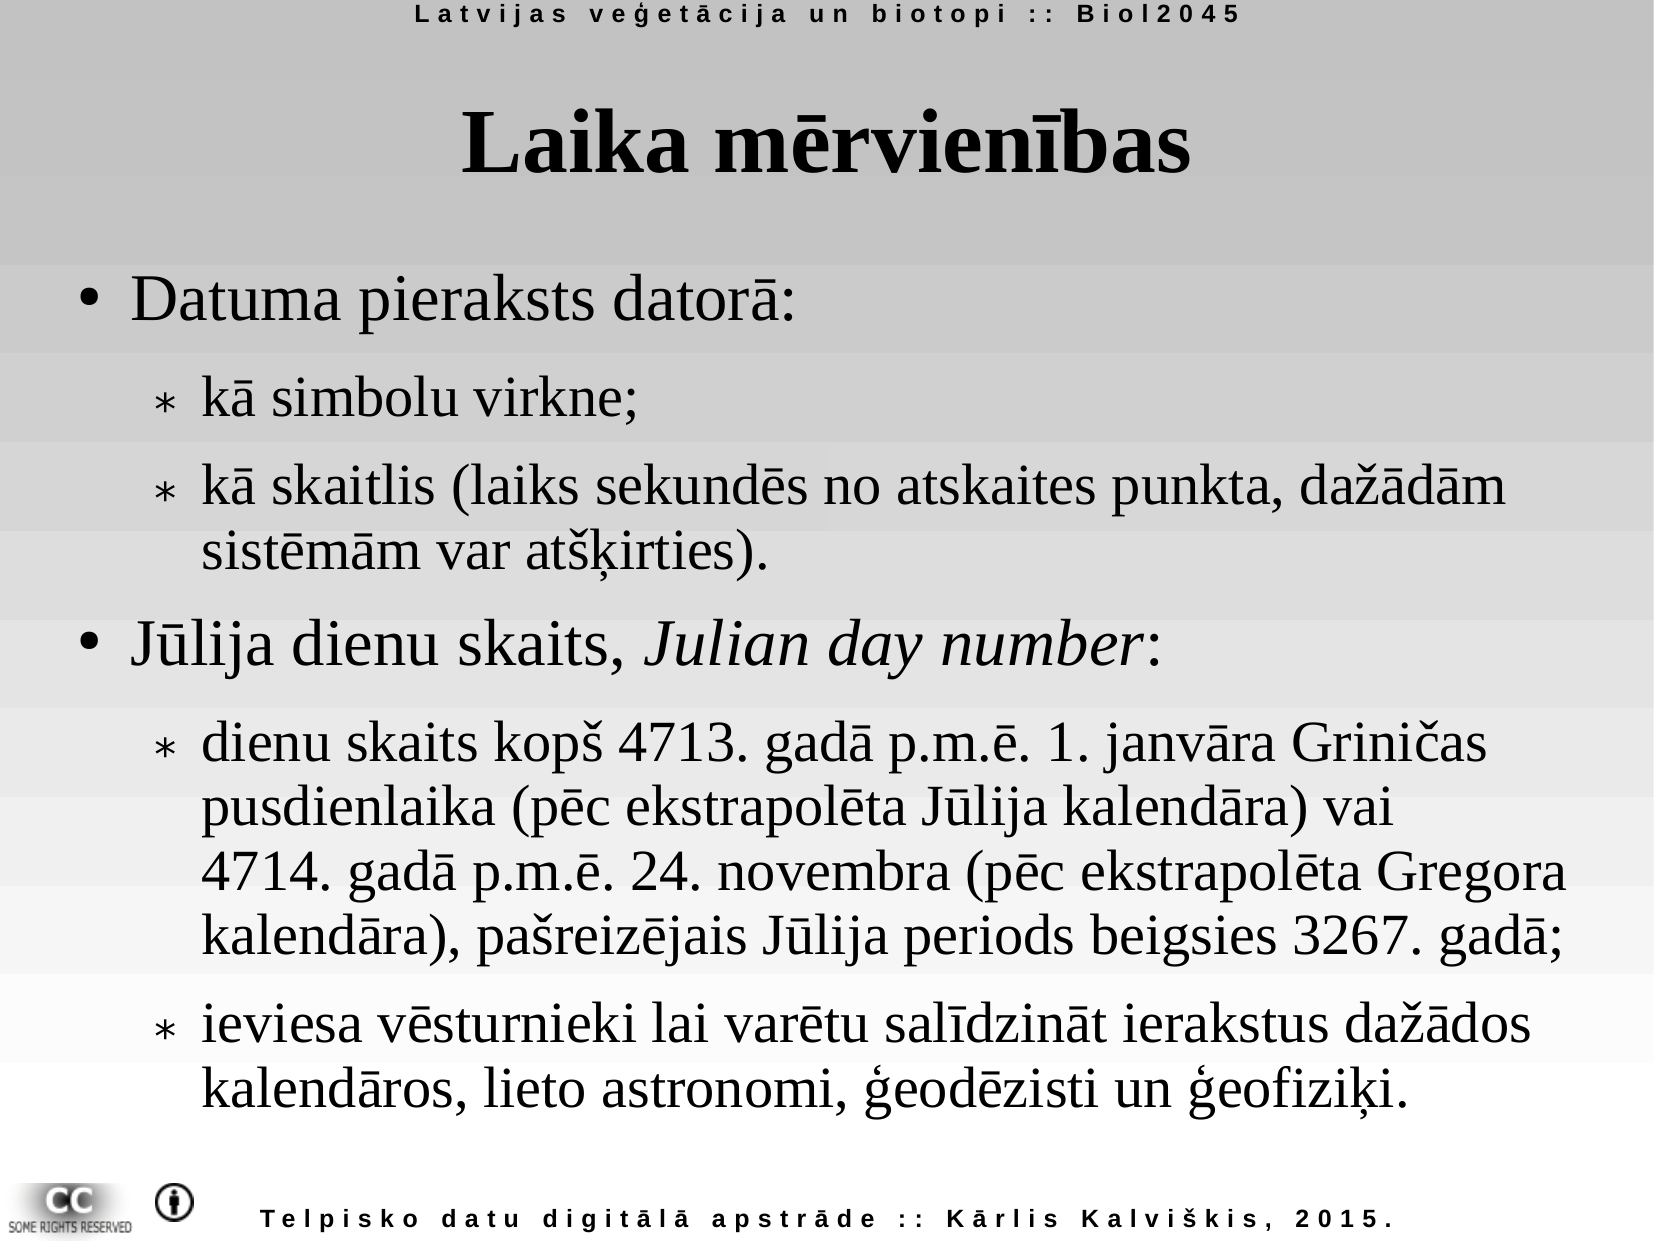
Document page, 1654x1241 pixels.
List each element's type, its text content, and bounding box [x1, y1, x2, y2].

list Datuma pieraksts datorā: kā simbolu virkne; kā skaitlis (laiks sekundēs no atskaites punkta, dažādām sistēmām var atšķirties). Jūlija dienu skaits, Julian day number: dienu skaits kopš 4713. gadā p.m.ē. 1. janvāra Griničas pusdienlaika (pēc ekstrapolēta Jūlija kalendāra) vai 4714. gadā p.m.ē. 24. novembra (pēc ekstrapolēta Gregora kalendāra), pašreizējais Jūlija periods beigsies 3267. gadā; ieviesa vēsturnieki lai varētu salīdzināt ierakstus dažādos kalendāros, lieto astronomi, ģeodēzisti un ģeofiziķi. [59, 261, 1596, 1175]
title Laika mērvienības [59, 37, 1596, 246]
picture [0, 0, 1654, 1241]
